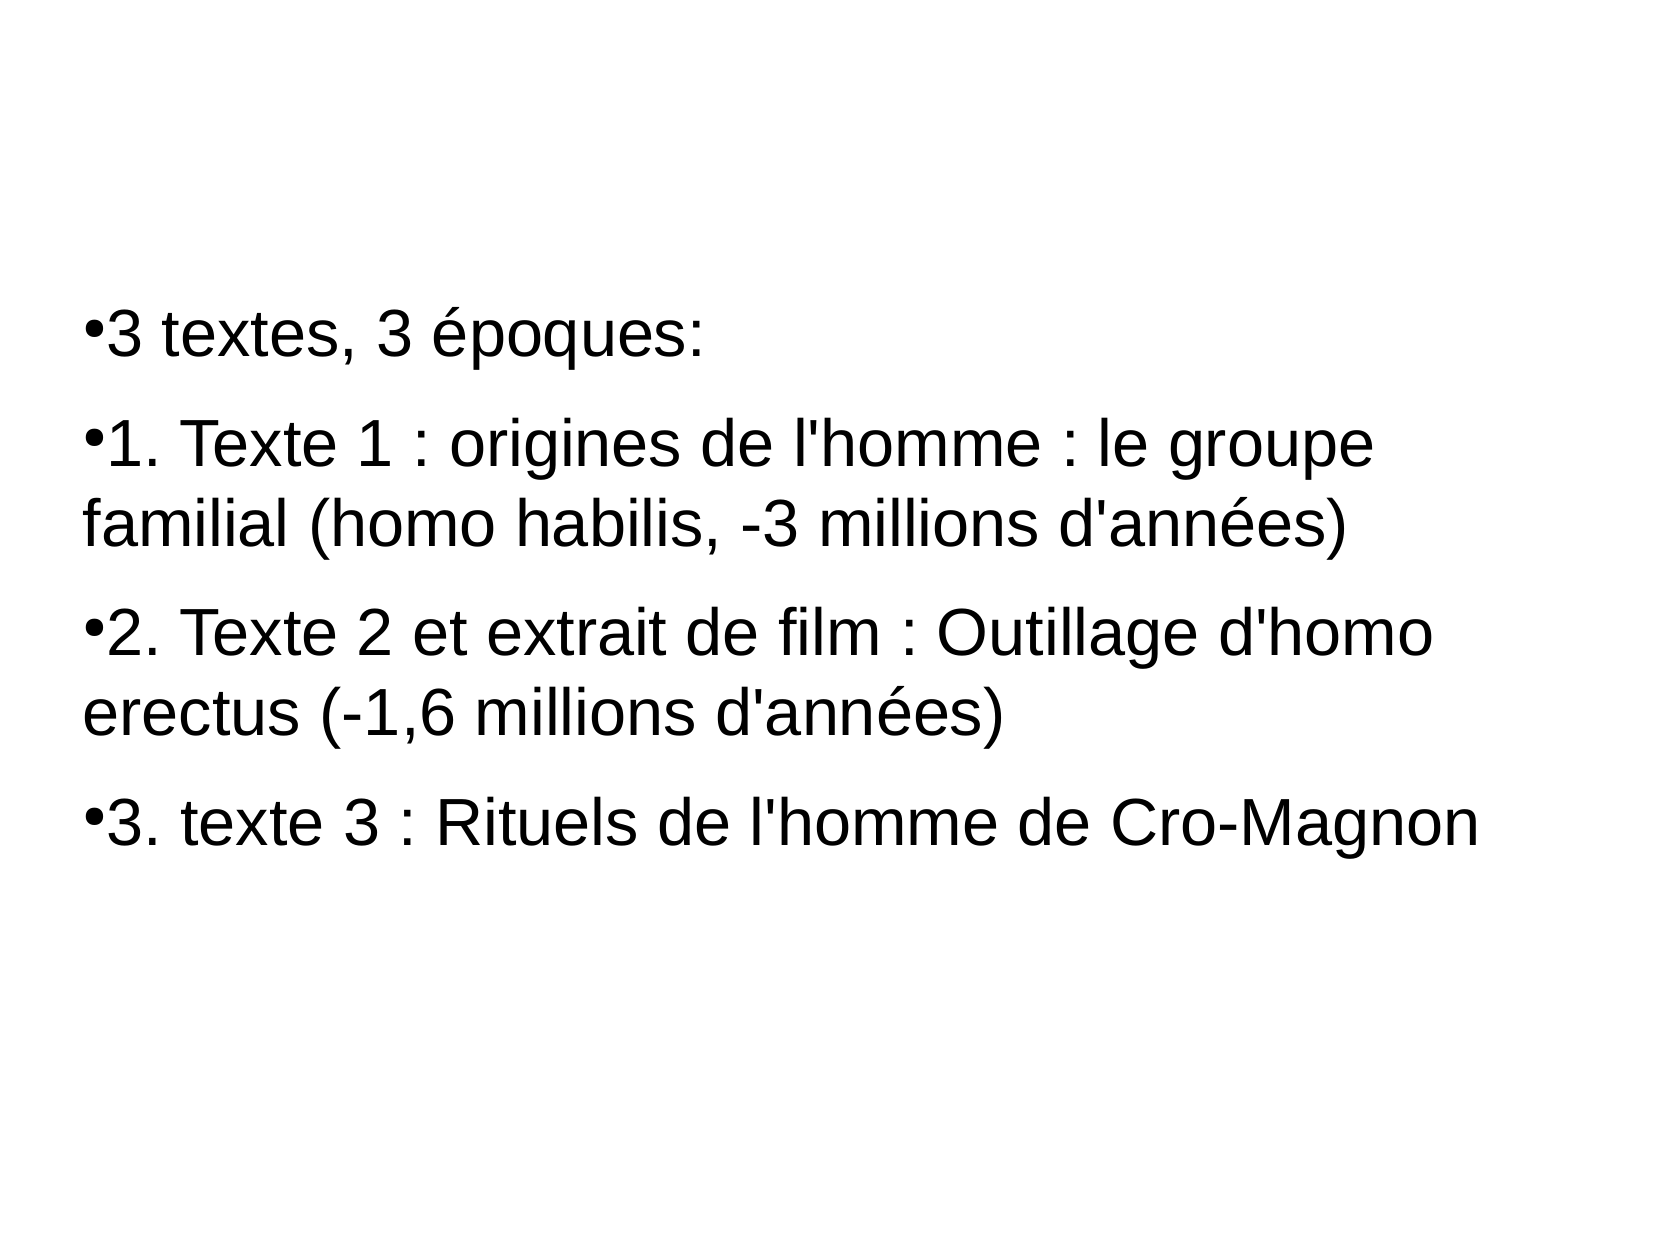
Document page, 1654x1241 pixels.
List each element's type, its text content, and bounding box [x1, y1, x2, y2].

list 3 textes, 3 époques: 1. Texte 1 : origines de l'homme : le groupe familial (homo habilis, -3 millions d'années) 2. Texte 2 et extrait de film : Outillage d'homo erectus (-1,6 millions d'années) 3. texte 3 : Rituels de l'homme de Cro-Magnon [82, 290, 1571, 1010]
